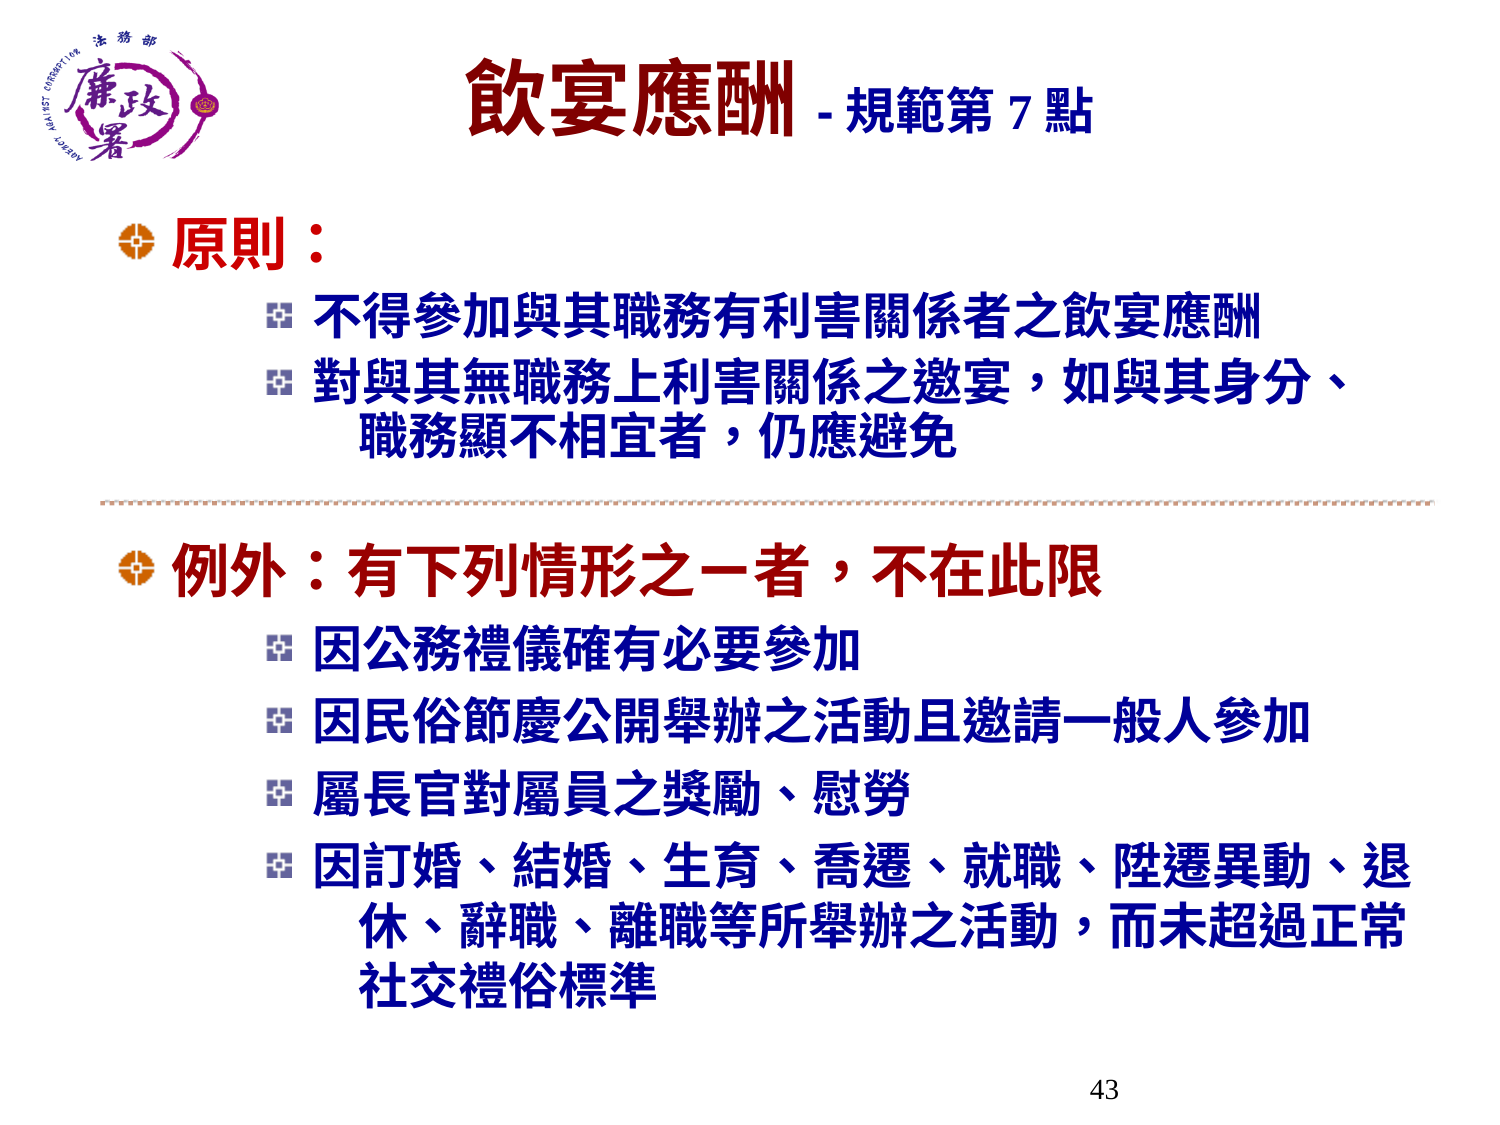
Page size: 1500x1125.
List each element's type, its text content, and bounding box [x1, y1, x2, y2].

text_box [1074, 1037, 1388, 1113]
text_box 例外：有下列情形之ㄧ者，不在此限 因公務禮儀確有必要參加 因民俗節慶公開舉辦之活動且邀請一般人參加 屬長官對屬員之獎勵、慰勞 因訂婚、結婚、生育、喬遷、就職、陞遷異動、退休、辭職、離職等所舉辦之活動，而未超過正常社交禮俗標準 [100, 527, 1447, 1016]
list 原則： 不得參加與其職務有利害關係者之飲宴應酬 對與其無職務上利害關係之邀宴，如與其身分、職務顯不相宜者，仍應避免 [100, 208, 1376, 496]
text_box 飲宴應酬-規範第7點 [194, 31, 1365, 161]
